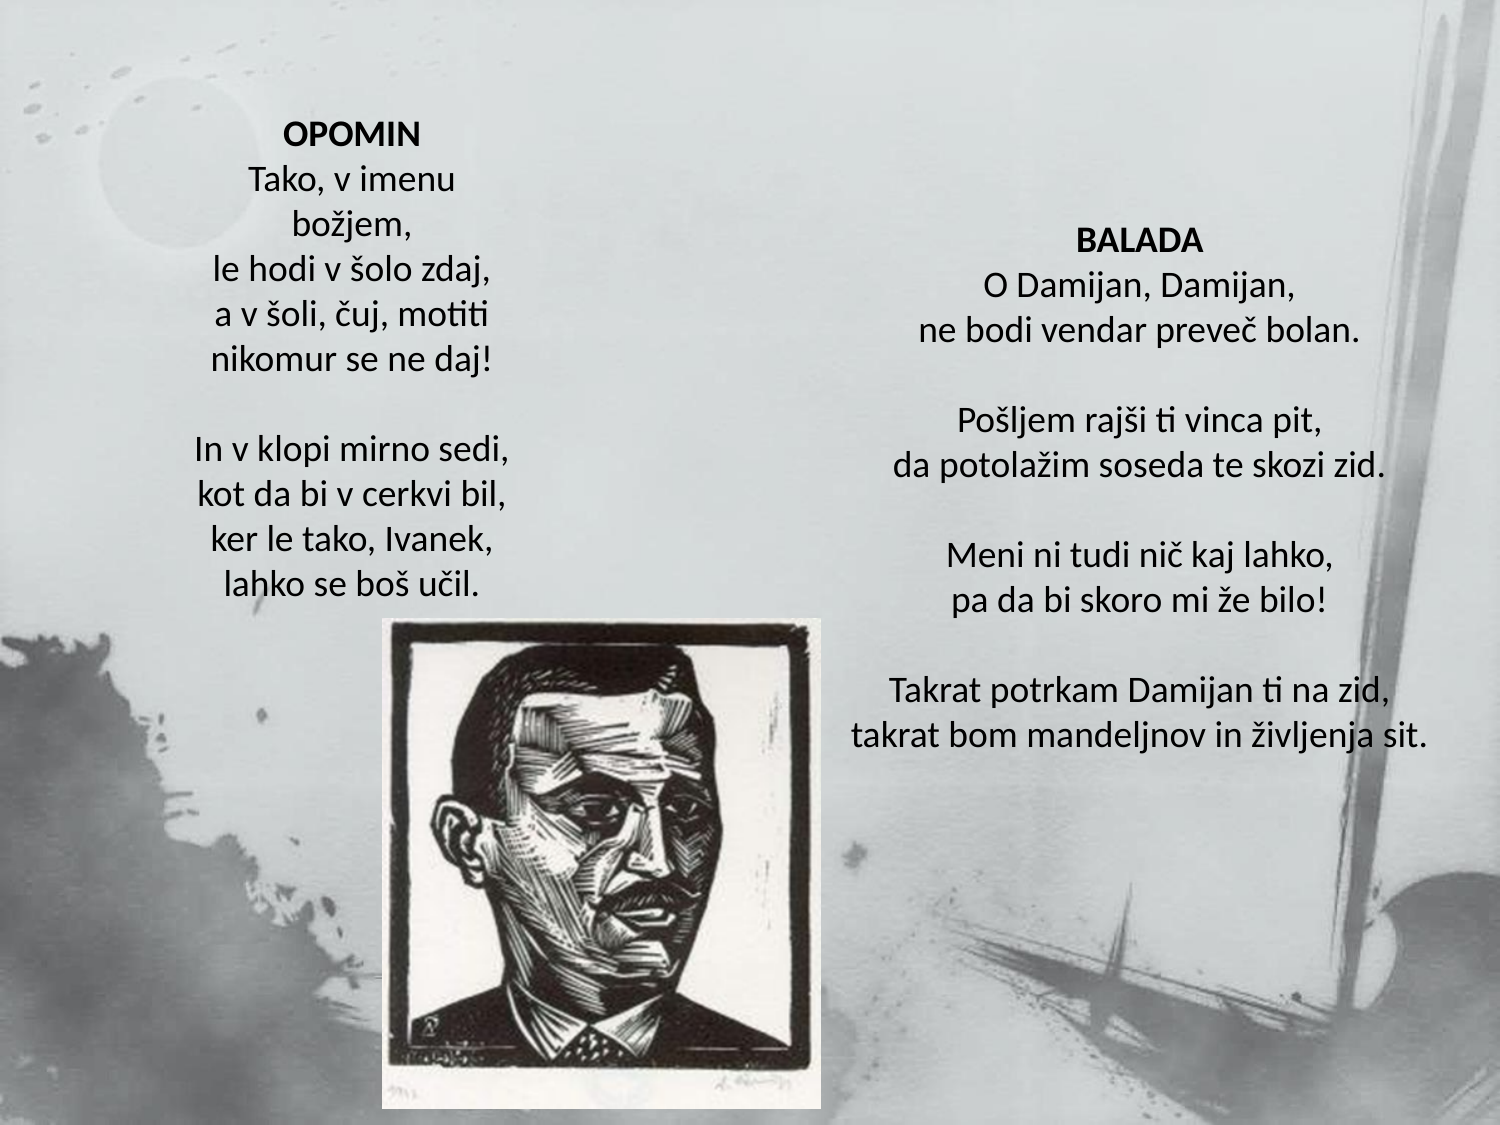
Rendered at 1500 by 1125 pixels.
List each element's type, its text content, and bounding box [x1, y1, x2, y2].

text_box BALADA O Damijan, Damijan, ne bodi vendar preveč bolan. Pošljem rajši ti vinca pit, da potolažim soseda te skozi zid. Meni ni tudi nič kaj lahko, pa da bi skoro mi že bilo! Takrat potrkam Damijan ti na zid, takrat bom mandeljnov in življenja sit. [820, 207, 1459, 763]
text_box OPOMIN Tako, v imenu božjem, le hodi v šolo zdaj, a v šoli, čuj, motiti nikomur se ne daj! In v klopi mirno sedi, kot da bi v cerkvi bil, ker le tako, Ivanek, lahko se boš učil. [168, 101, 536, 612]
picture [0, 0, 1500, 1125]
